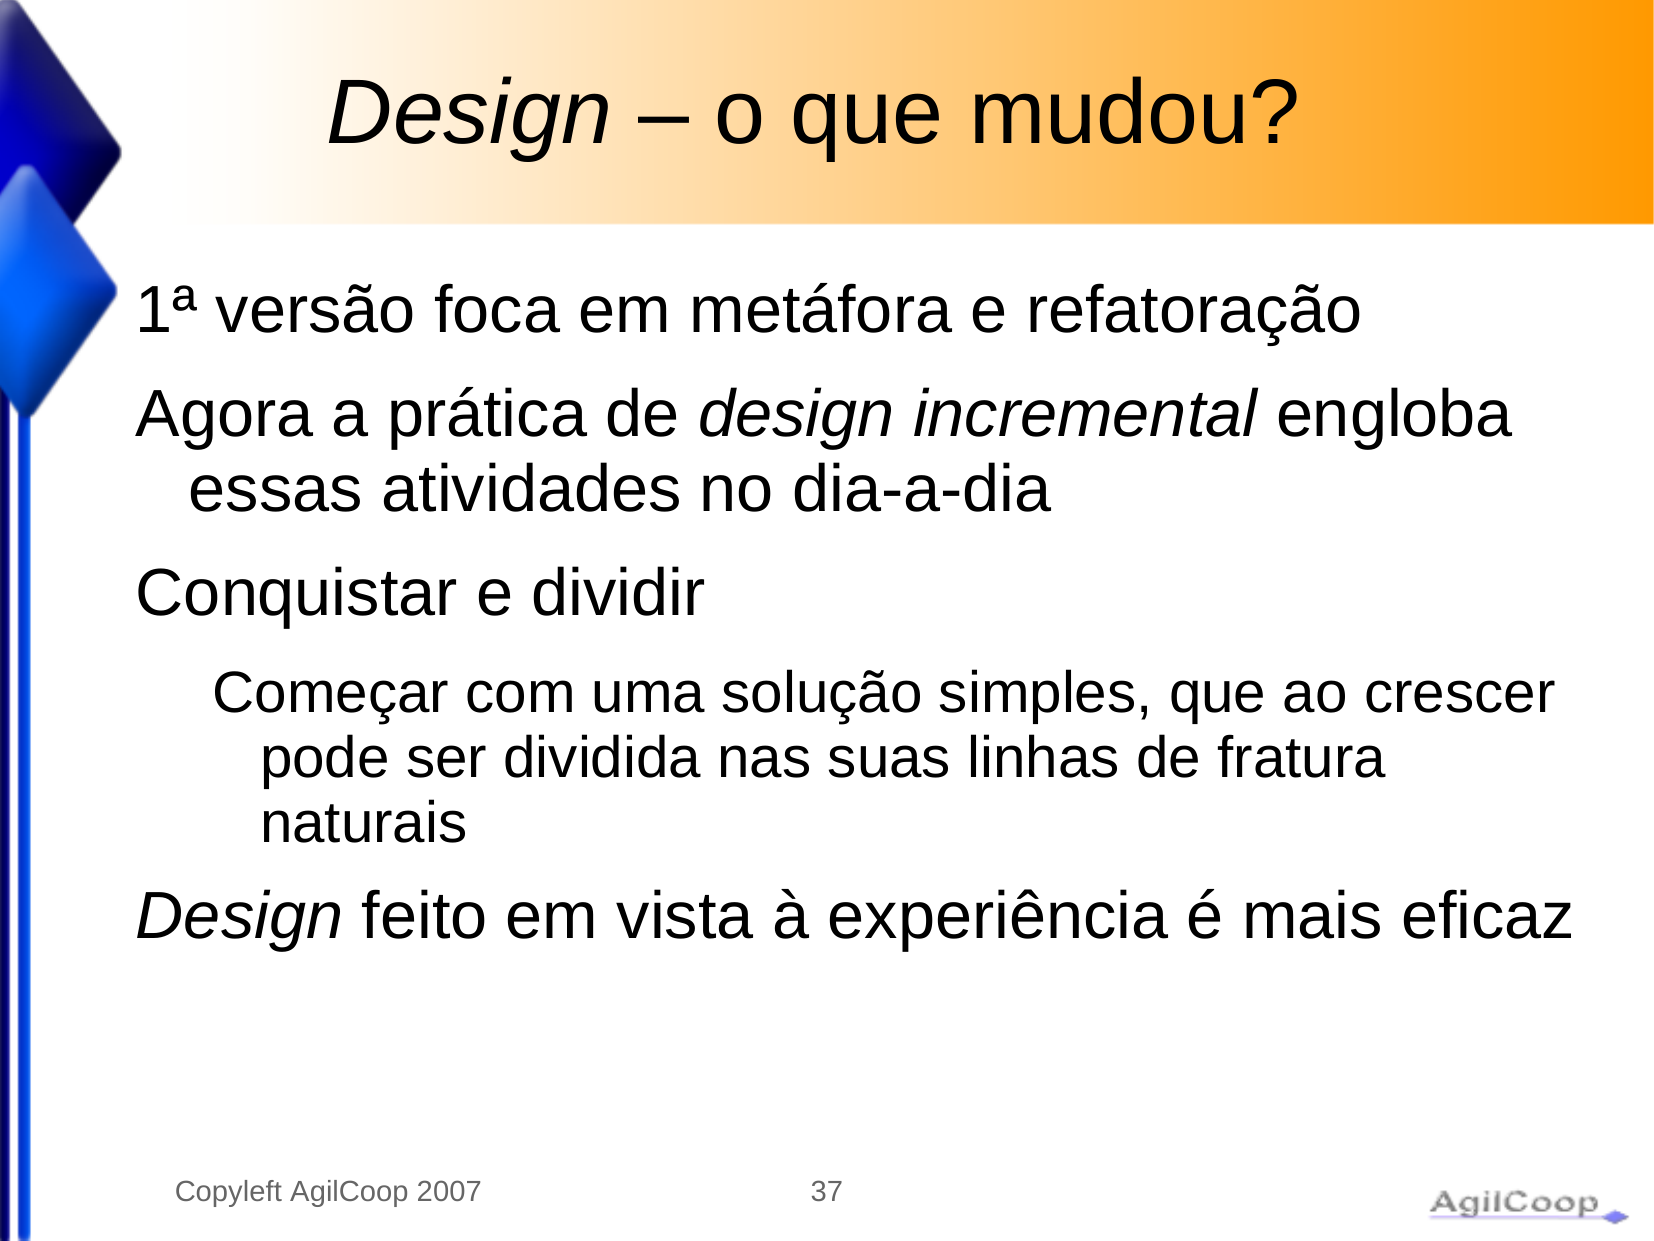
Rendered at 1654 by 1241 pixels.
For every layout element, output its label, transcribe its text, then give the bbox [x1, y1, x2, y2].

picture [0, 0, 1654, 1241]
list 1ª versão foca em metáfora e refatoração Agora a prática de design incremental engloba essas atividades no dia-a-dia Conquistar e dividir Começar com uma solução simples, que ao crescer pode ser dividida nas suas linhas de fratura naturais Design feito em vista à experiência é mais eficaz [118, 271, 1607, 1123]
title Design – o que mudou? [82, 8, 1571, 216]
